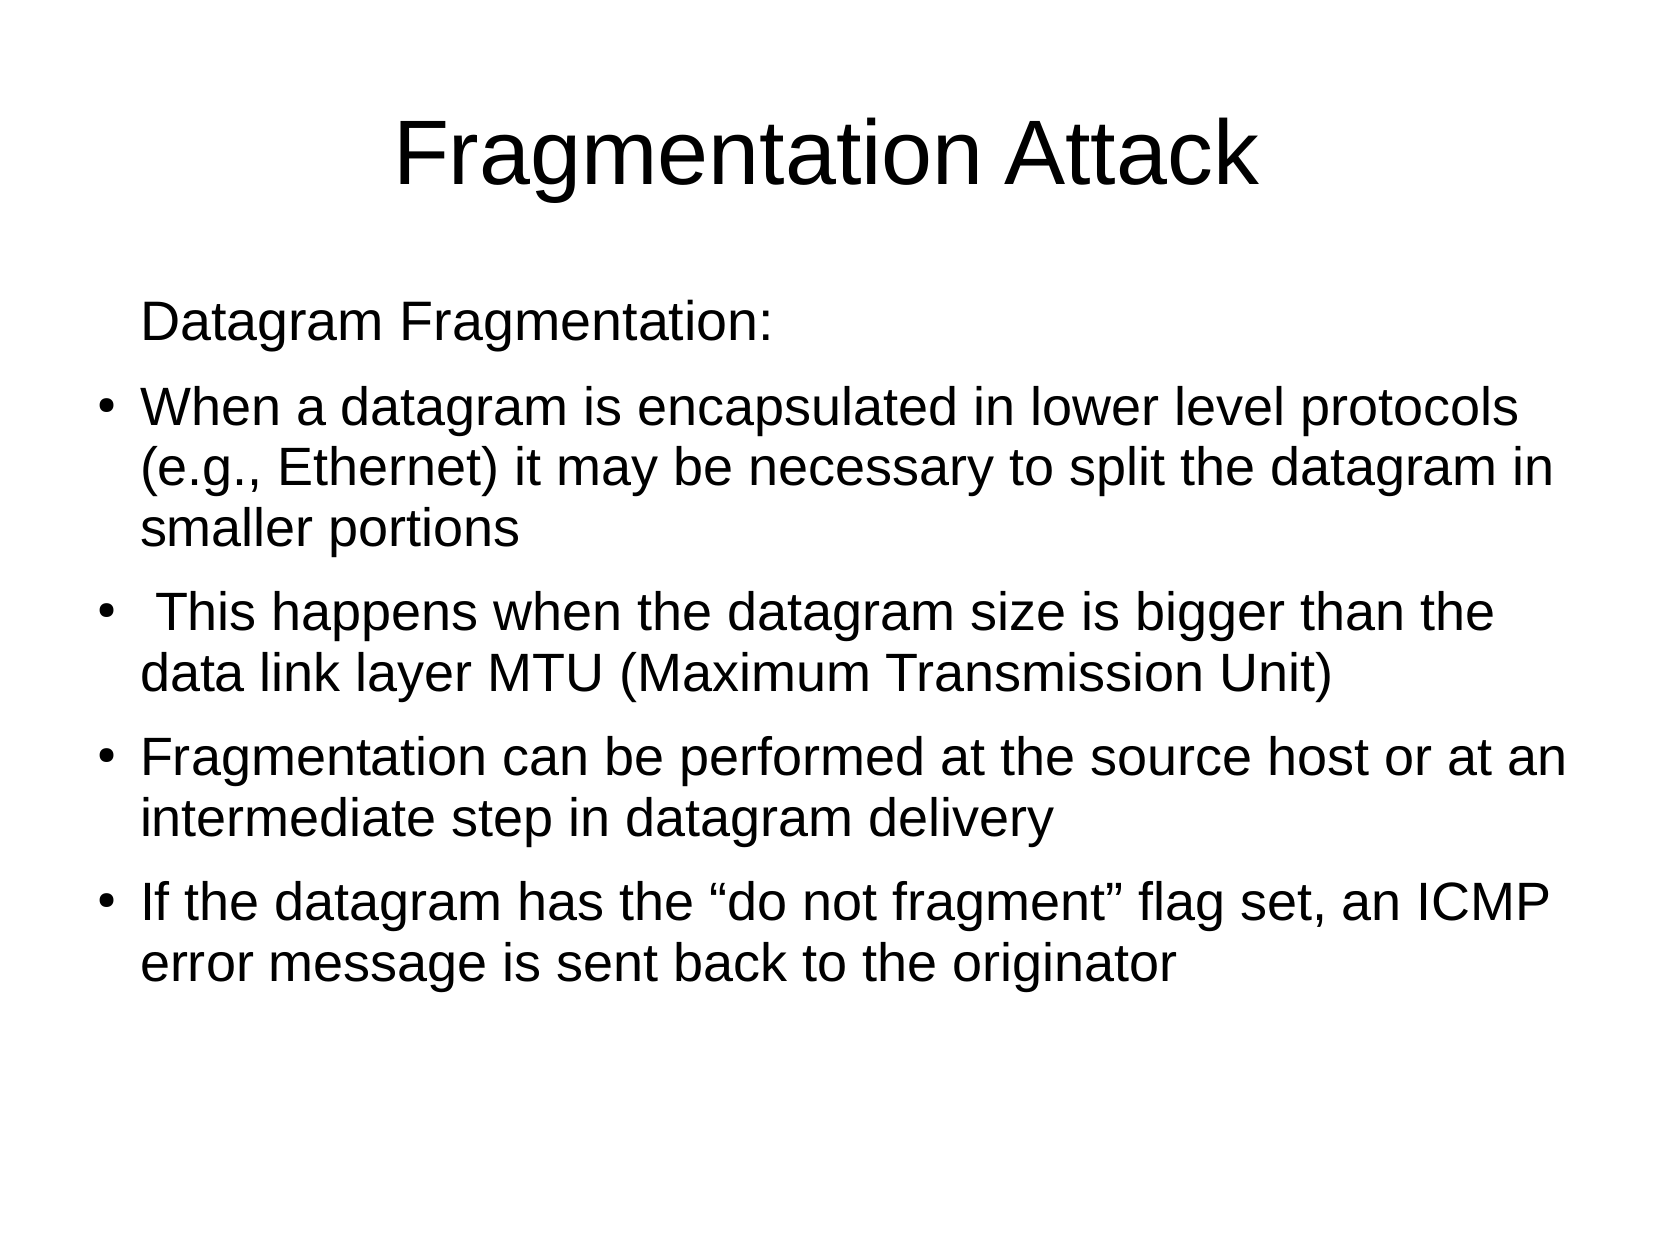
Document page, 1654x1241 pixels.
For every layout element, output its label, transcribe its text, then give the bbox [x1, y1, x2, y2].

title Fragmentation Attack [82, 49, 1571, 257]
list Datagram Fragmentation: When a datagram is encapsulated in lower level protocols (e.g., Ethernet) it may be necessary to split the datagram in smaller portions This happens when the datagram size is bigger than the data link layer MTU (Maximum Transmission Unit) Fragmentation can be performed at the source host or at an intermediate step in datagram delivery If the datagram has the “do not fragment” flag set, an ICMP error message is sent back to the originator [82, 290, 1571, 1010]
